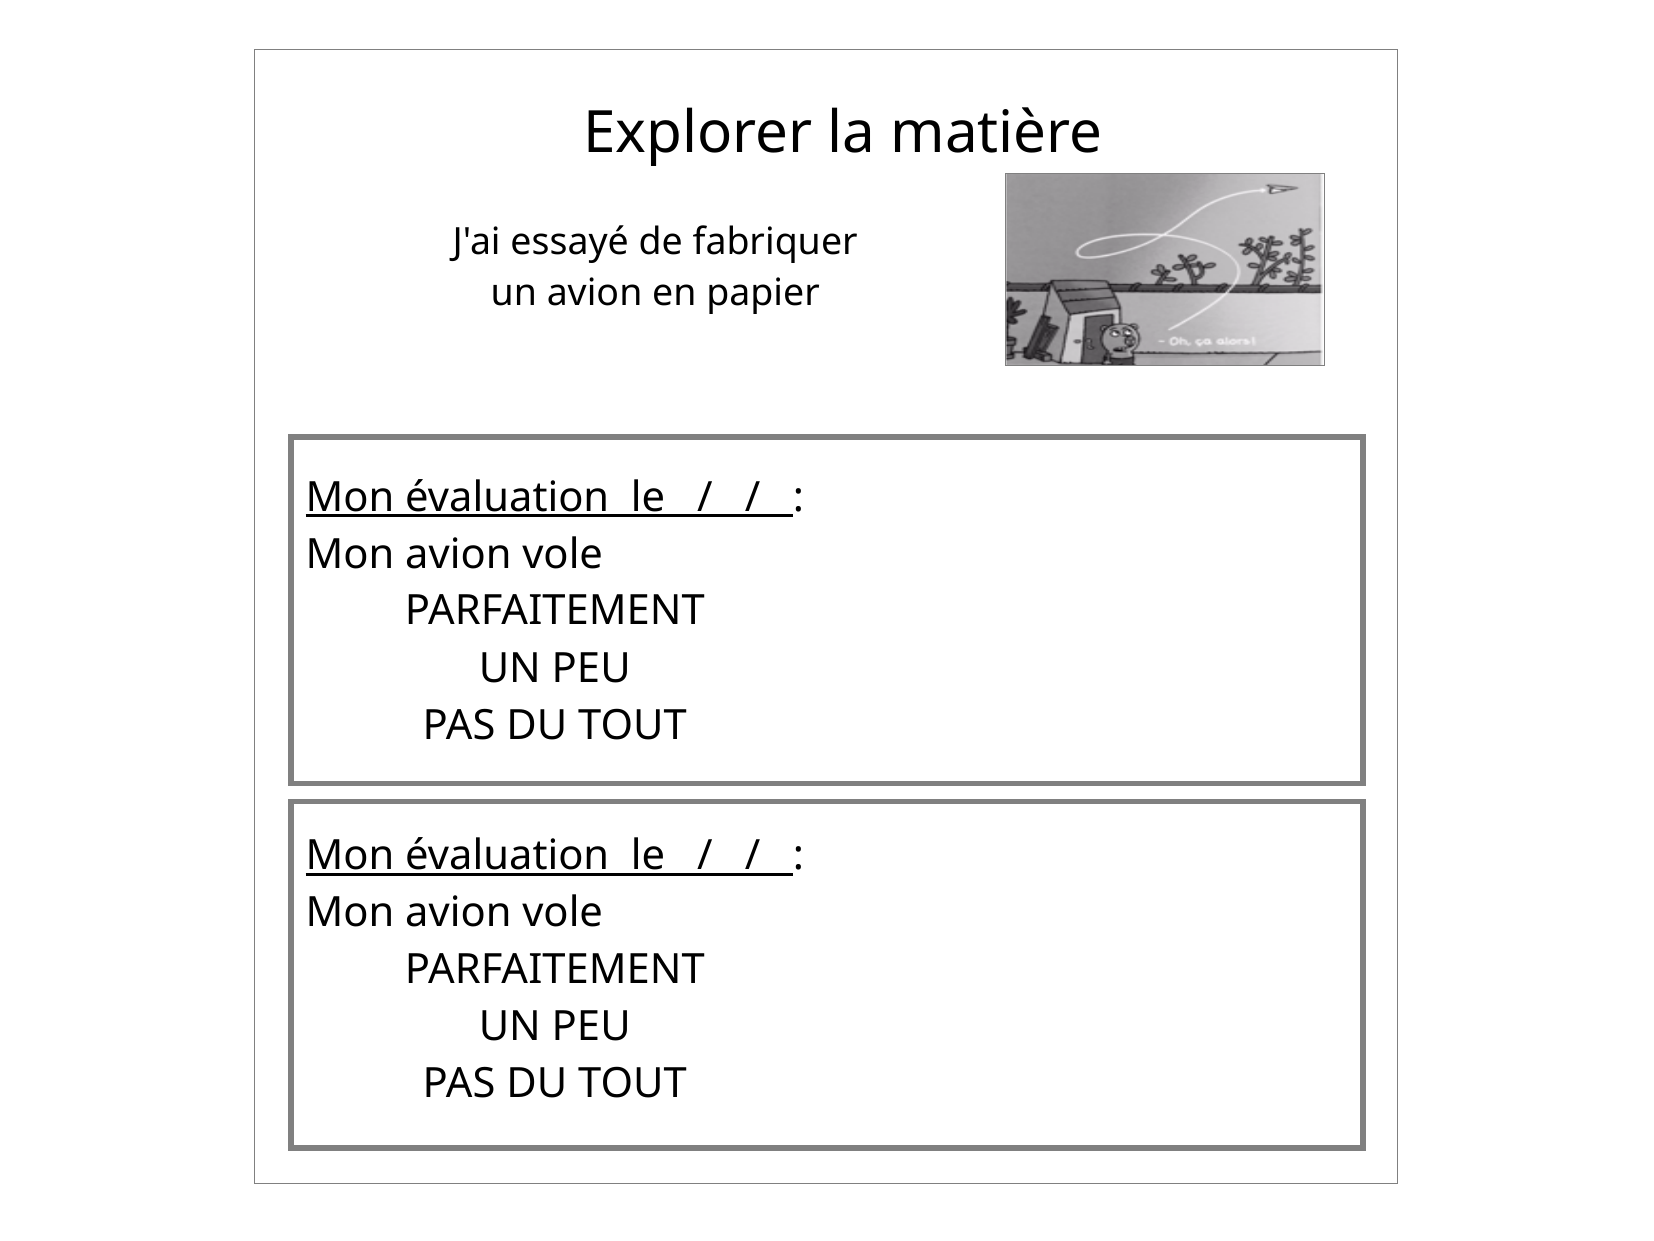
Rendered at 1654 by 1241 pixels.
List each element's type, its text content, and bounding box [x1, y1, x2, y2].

text_box Mon évaluation le / / : Mon avion vole PARFAITEMENT UN PEU PAS DU TOUT [294, 817, 1330, 1134]
text_box Explorer la matière [374, 82, 1313, 189]
text_box J'ai essayé de fabriquer un avion en papier [340, 206, 971, 343]
picture [1005, 173, 1325, 366]
text_box Mon évaluation le / / : Mon avion vole PARFAITEMENT UN PEU PAS DU TOUT [294, 458, 1330, 775]
